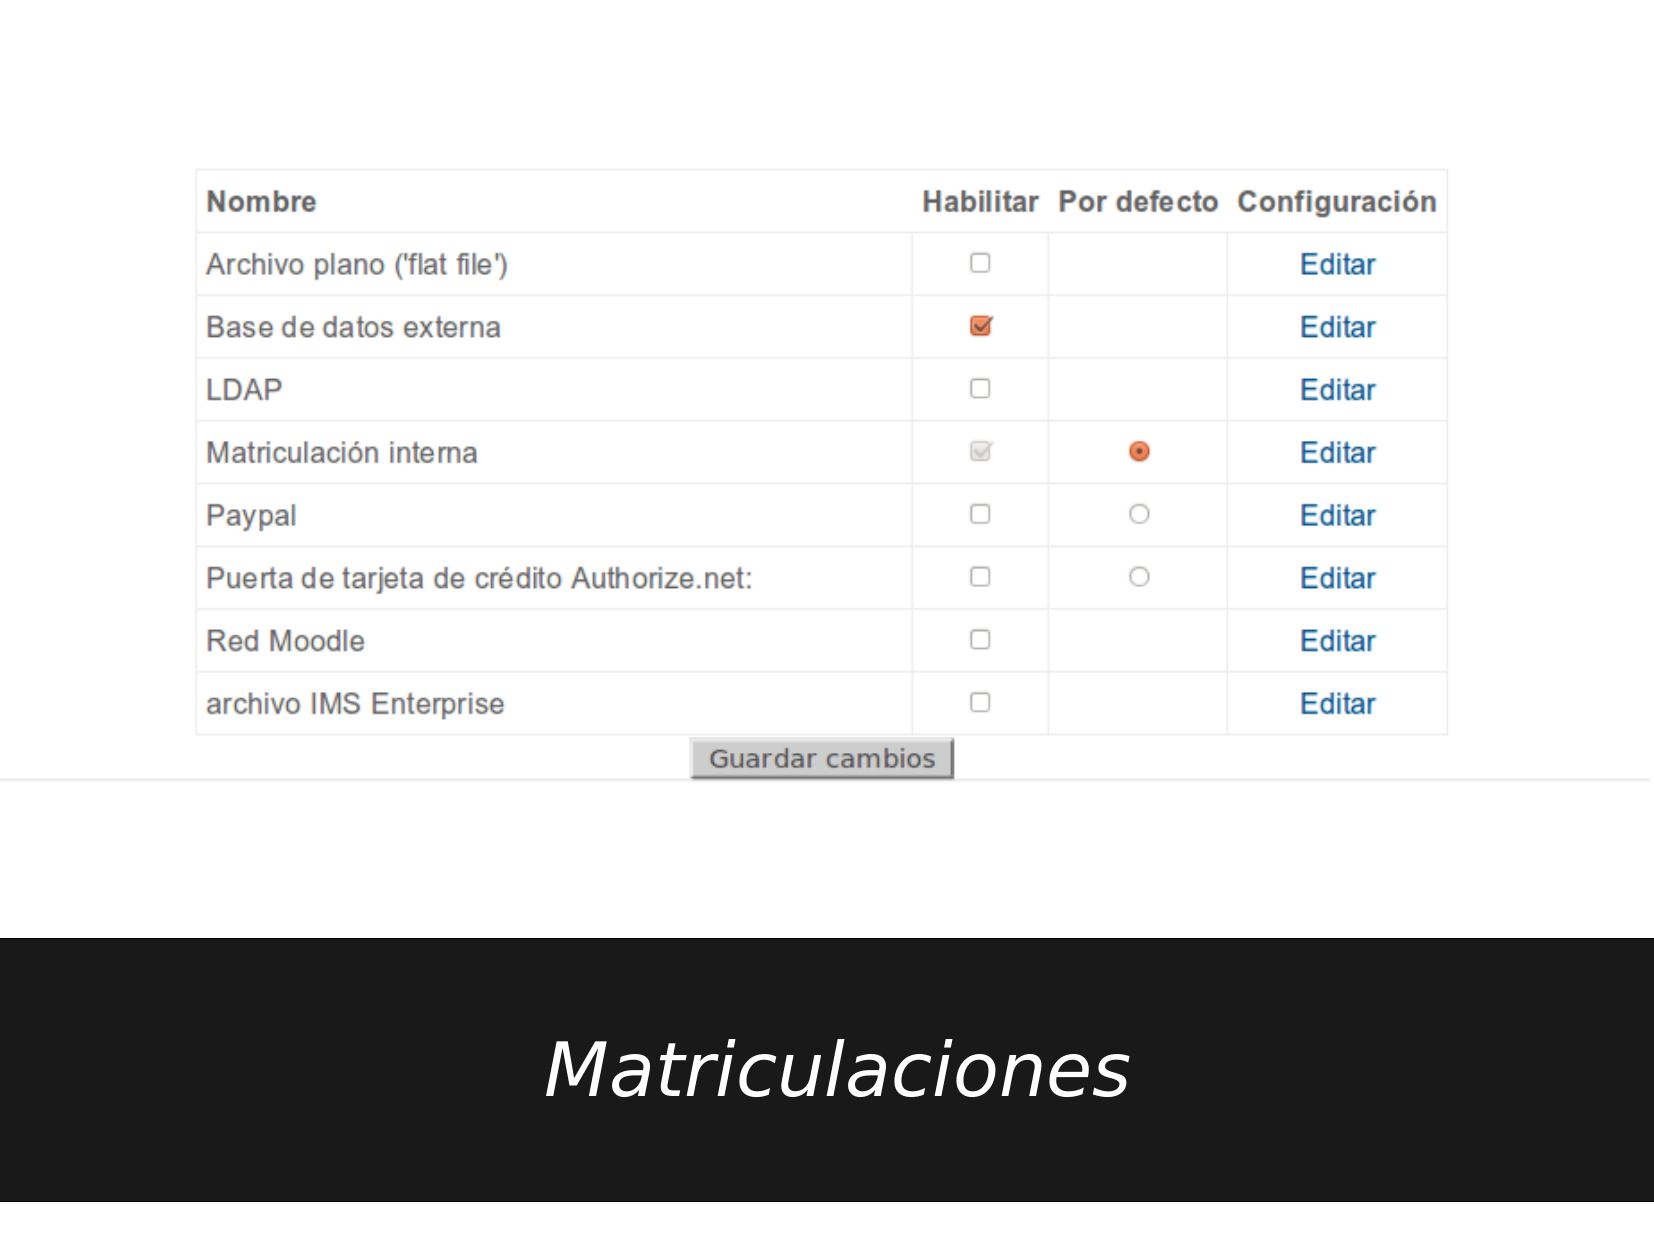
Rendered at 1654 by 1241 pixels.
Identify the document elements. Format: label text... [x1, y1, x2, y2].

picture [0, 153, 1651, 804]
text_box Matriculaciones [0, 938, 1654, 1202]
